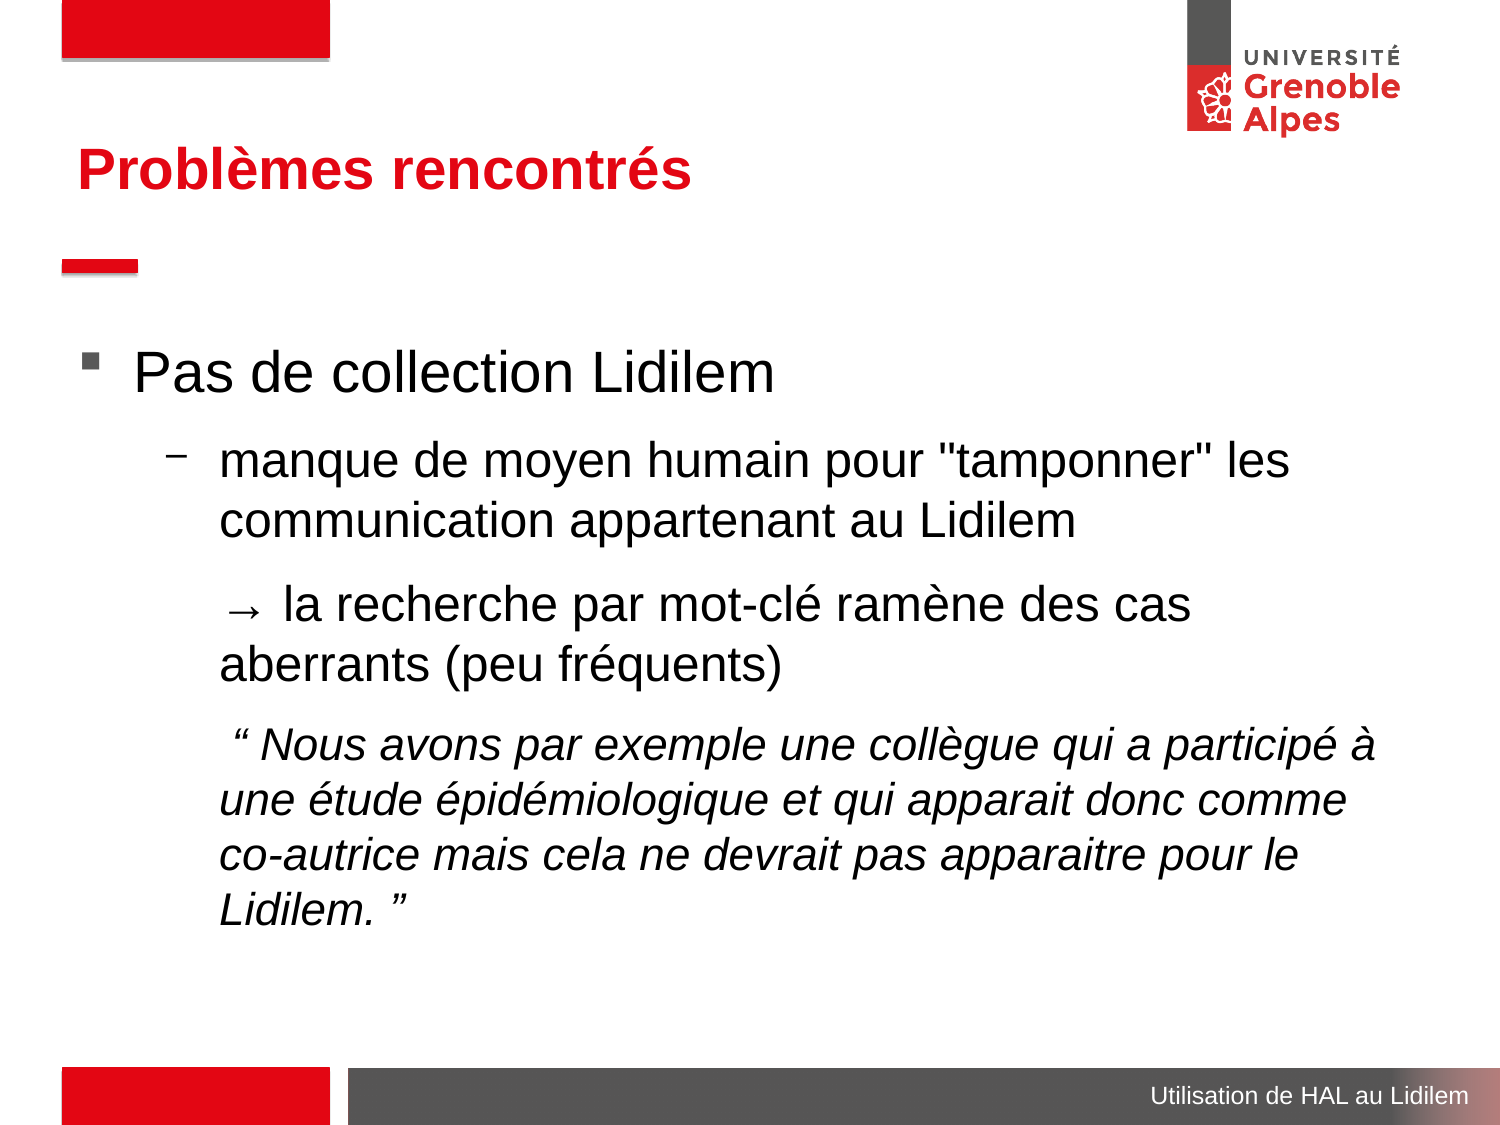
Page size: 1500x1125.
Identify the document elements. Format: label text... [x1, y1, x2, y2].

footer Utilisation de HAL au Lidilem [1009, 1065, 1485, 1125]
list Pas de collection Lidilem manque de moyen humain pour "tamponner" les communication appartenant au Lidilem → la recherche par mot-clé ramène des cas aberrants (peu fréquents) “ Nous avons par exemple une collègue qui a participé à une étude épidémiologique et qui apparait donc comme co-autrice mais cela ne devrait pas apparaitre pour le Lidilem. ” [62, 326, 1400, 681]
title Problèmes rencontrés [62, 73, 1400, 261]
picture [1187, 0, 1400, 73]
